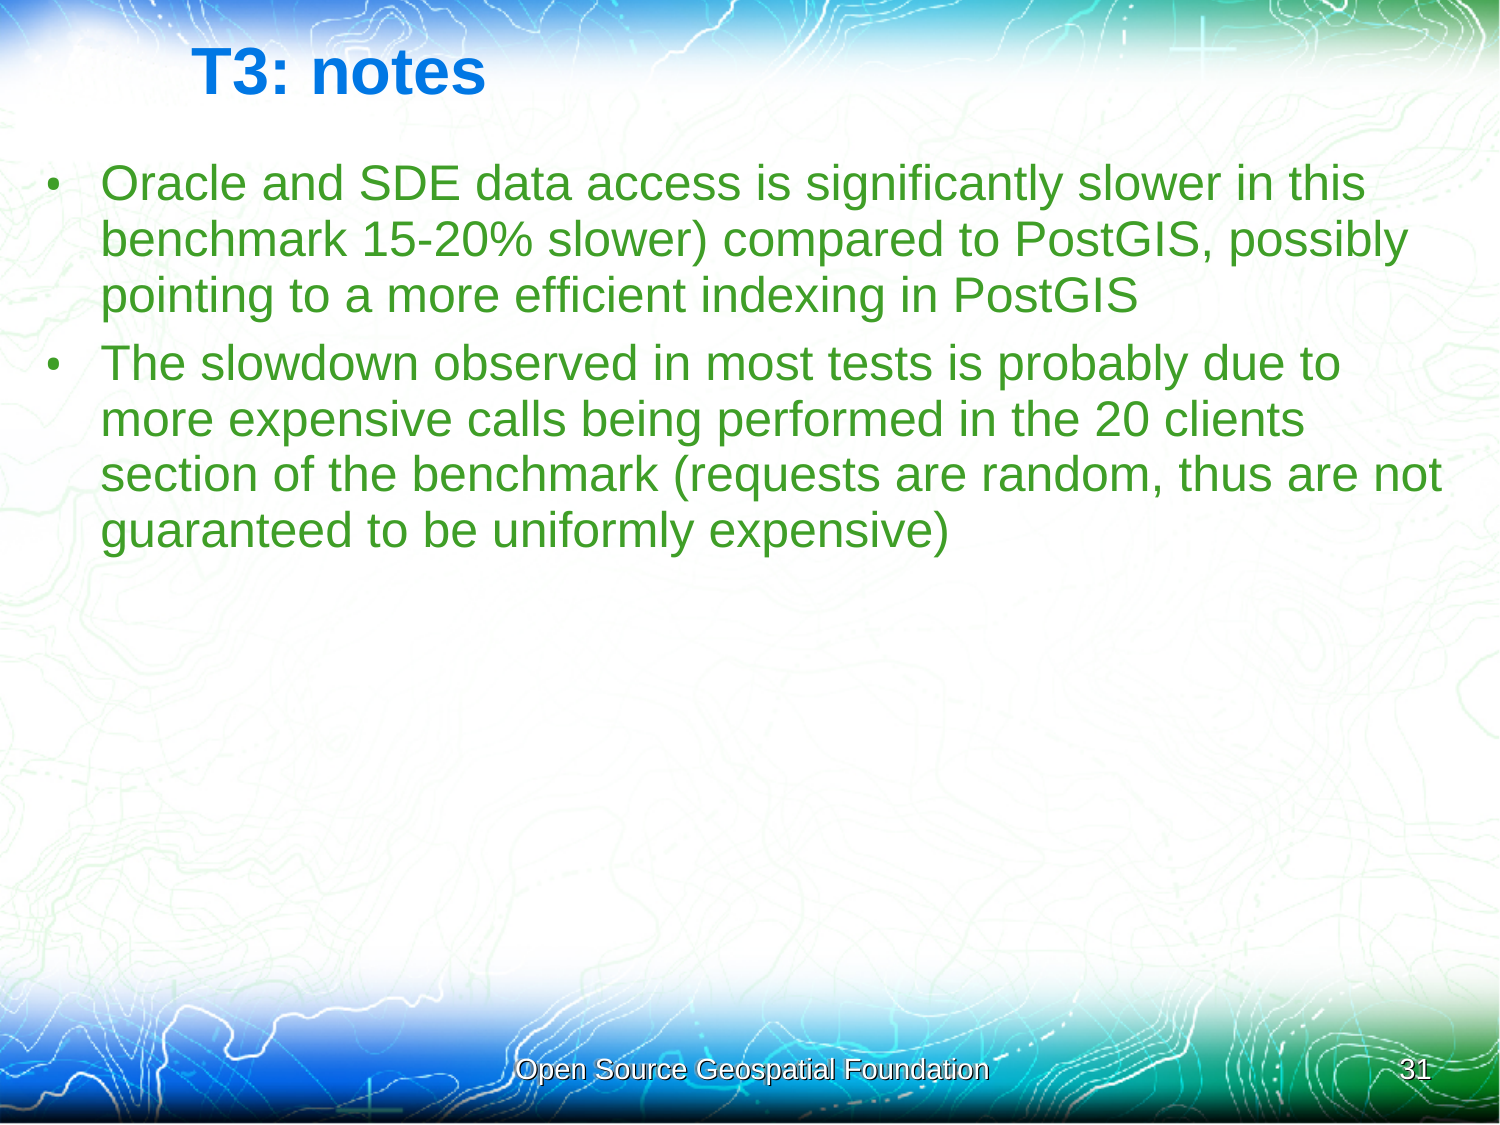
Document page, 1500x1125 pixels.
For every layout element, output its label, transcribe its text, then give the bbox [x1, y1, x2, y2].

picture [0, 0, 1500, 1125]
title T3: notes [177, 20, 1477, 122]
list Oracle and SDE data access is significantly slower in this benchmark 15-20% slower) compared to PostGIS, possibly pointing to a more efficient indexing in PostGIS The slowdown observed in most tests is probably due to more expensive calls being performed in the 20 clients section of the benchmark (requests are random, thus are not guaranteed to be uniformly expensive) [29, 147, 1477, 891]
